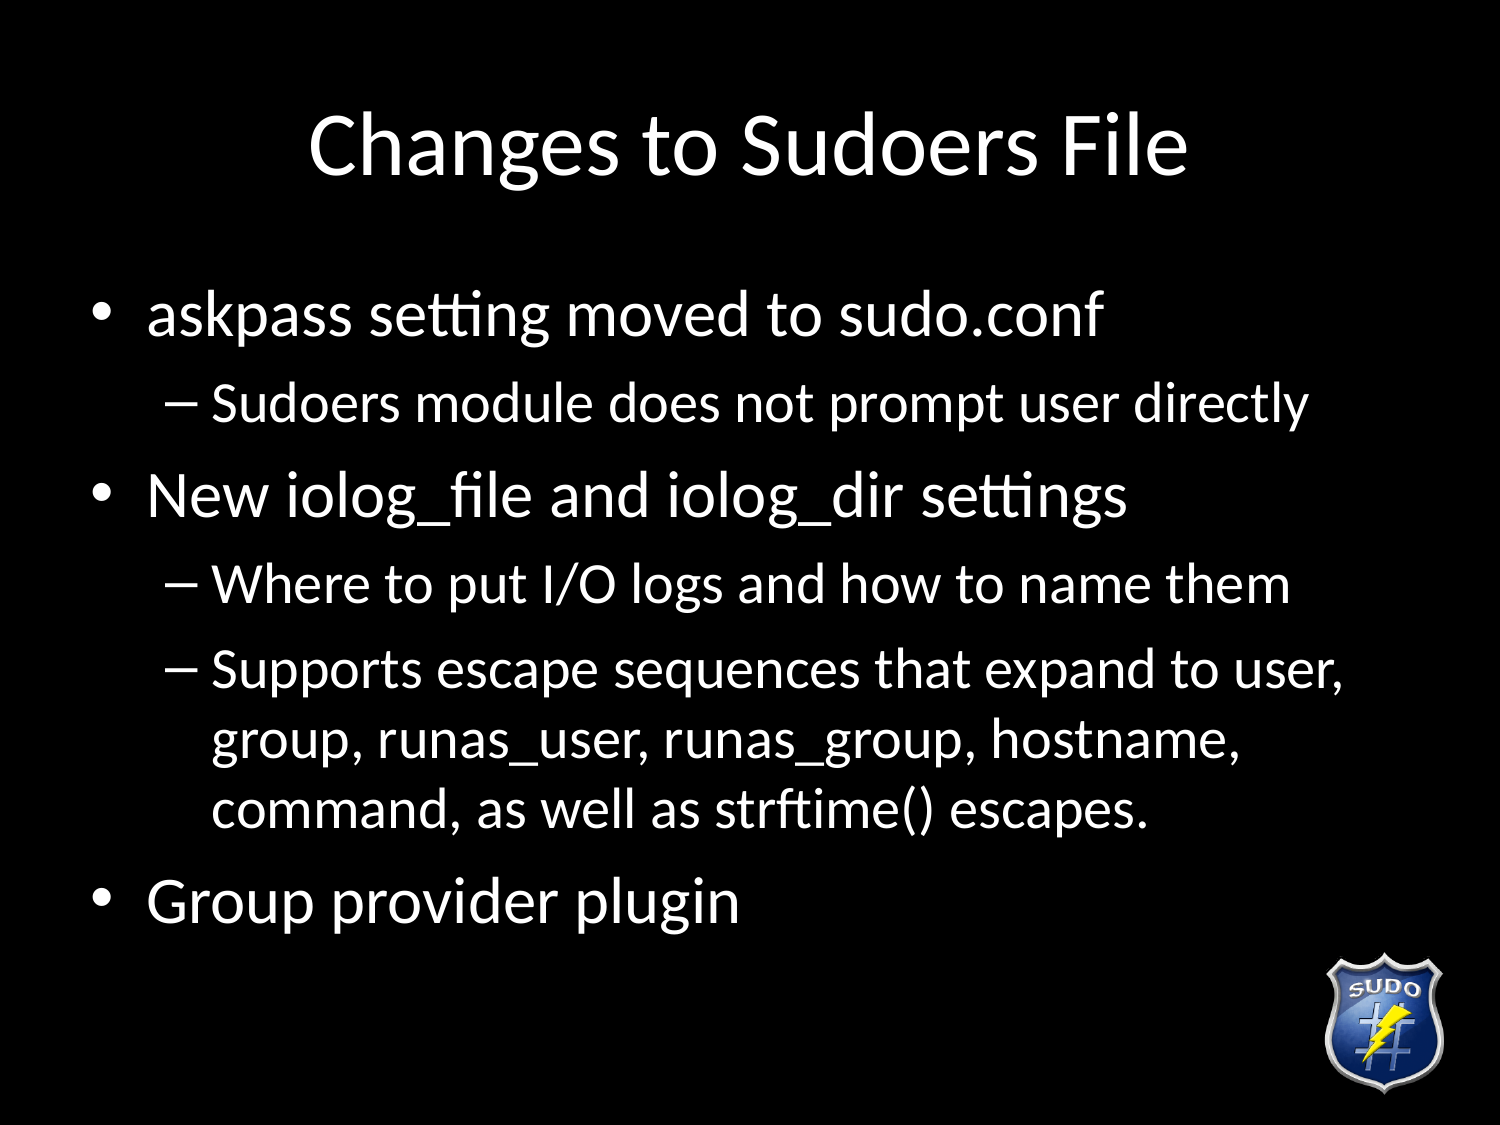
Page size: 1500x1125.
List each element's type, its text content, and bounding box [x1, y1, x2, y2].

list askpass setting moved to sudo.conf Sudoers module does not prompt user directly New iolog_file and iolog_dir settings Where to put I/O logs and how to name them Supports escape sequences that expand to user, group, runas_user, runas_group, hostname, command, as well as strftime() escapes. Group provider plugin [75, 262, 1426, 1005]
picture [1315, 949, 1453, 1103]
title Changes to Sudoers File [75, 45, 1426, 233]
